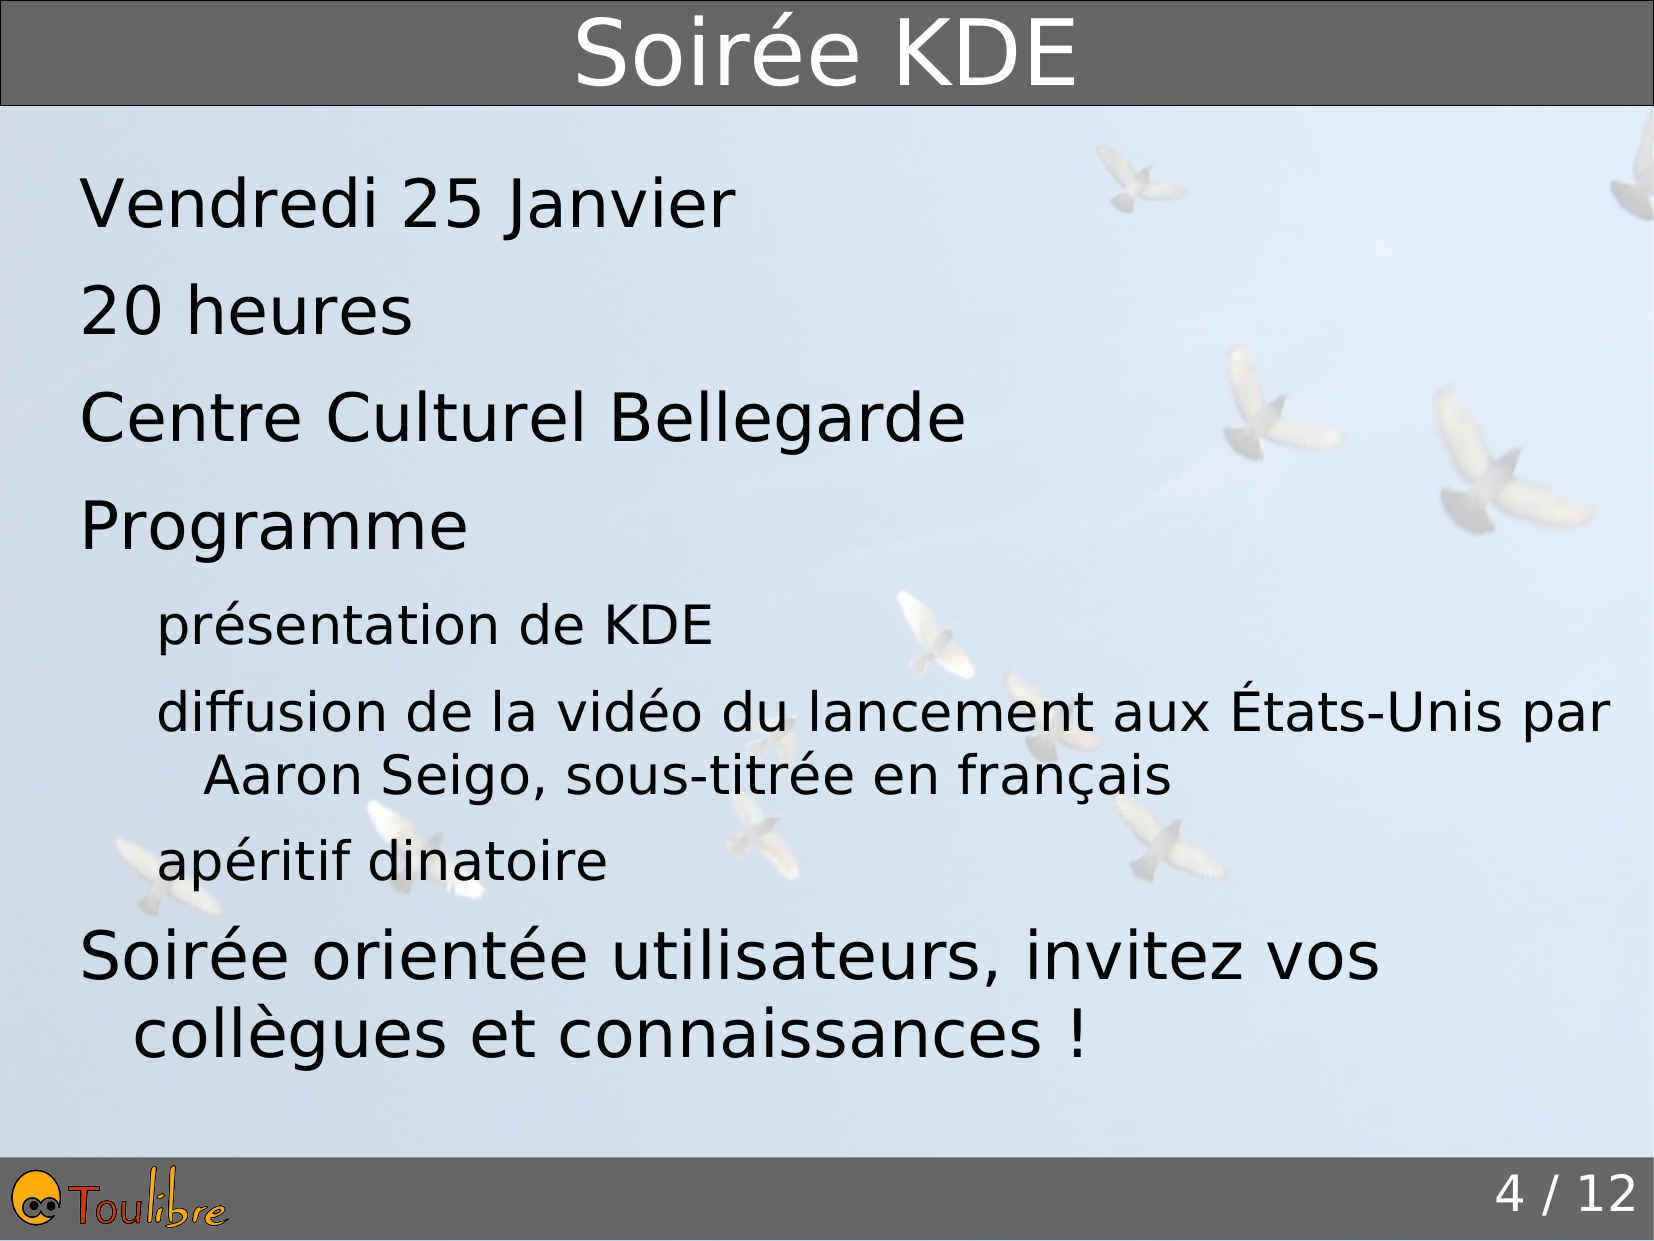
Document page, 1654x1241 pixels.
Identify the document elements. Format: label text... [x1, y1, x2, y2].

title Soirée KDE [0, 0, 1654, 108]
picture [11, 1165, 229, 1228]
list Vendredi 25 Janvier 20 heures Centre Culturel Bellegarde Programme présentation de KDE diffusion de la vidéo du lancement aux États-Unis par Aaron Seigo, sous-titrée en français apéritif dinatoire Soirée orientée utilisateurs, invitez vos collègues et connaissances ! [61, 165, 1626, 1088]
